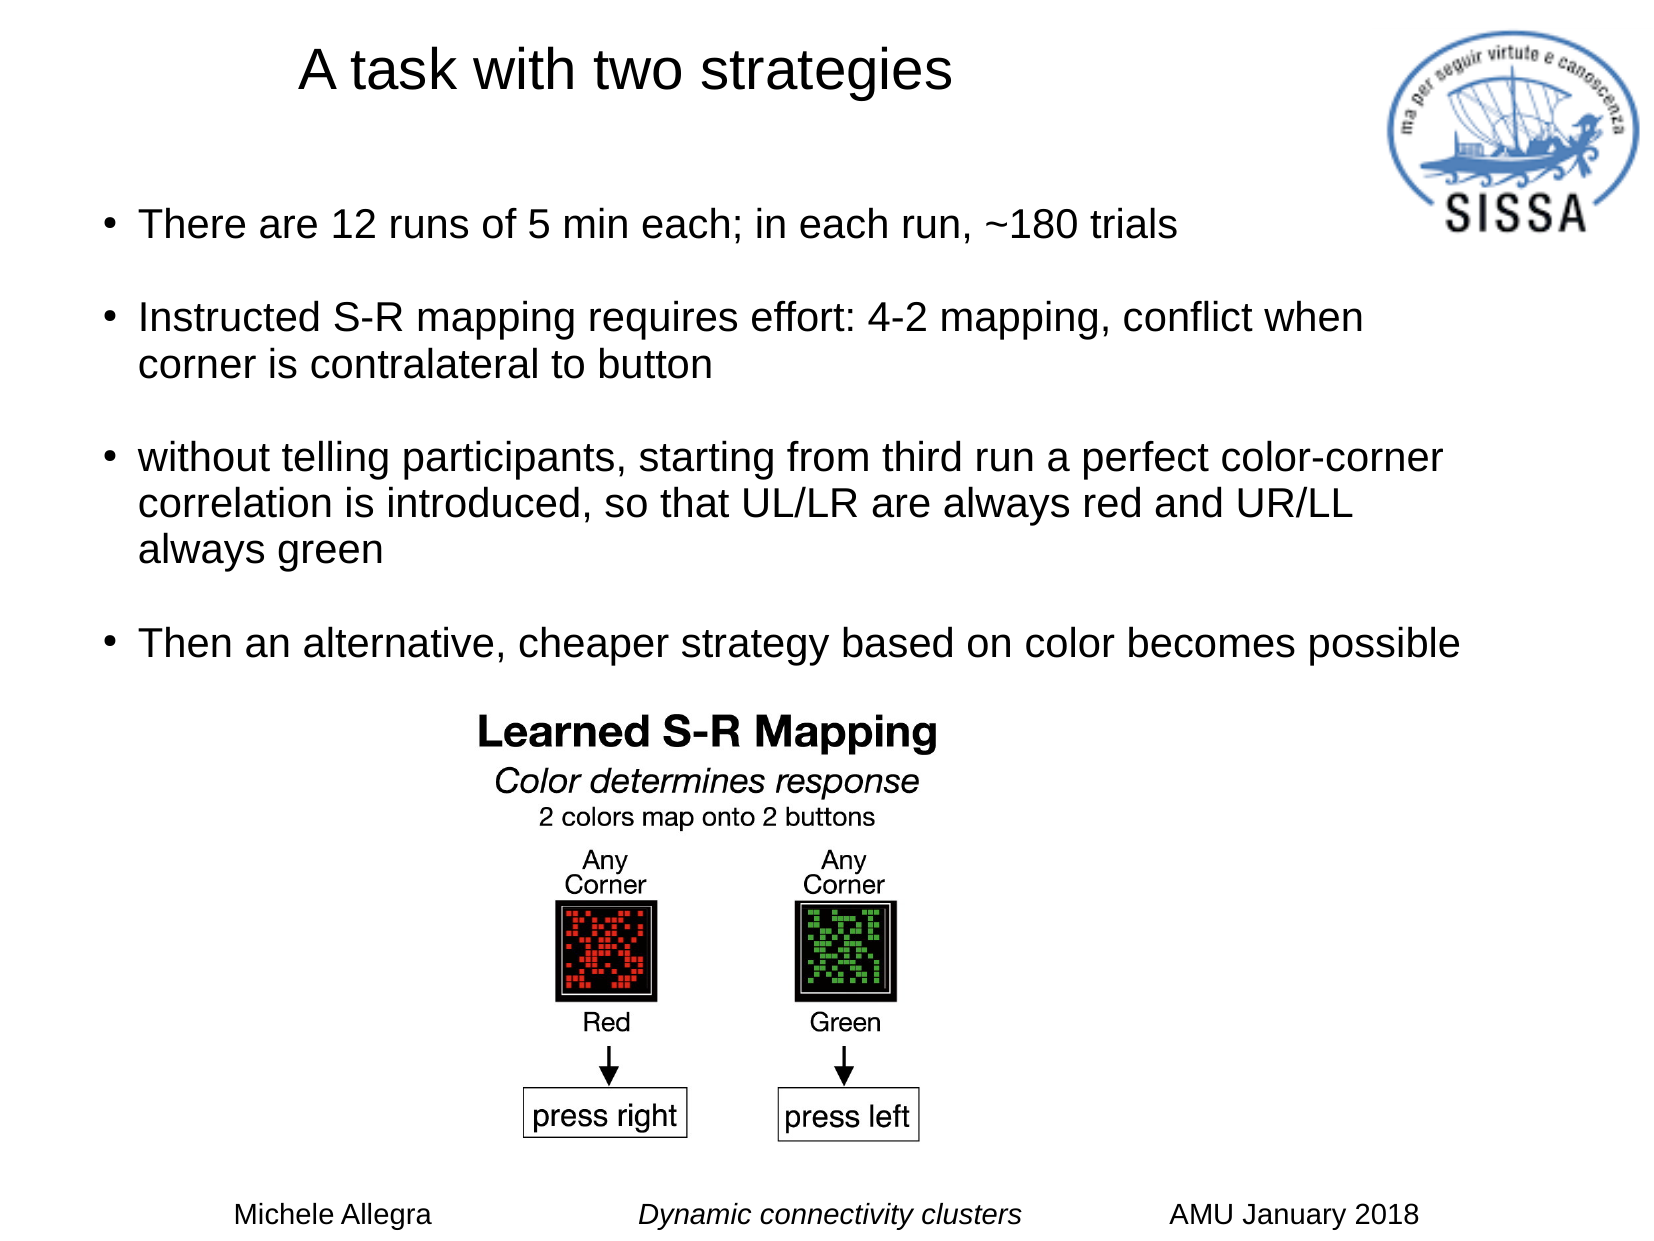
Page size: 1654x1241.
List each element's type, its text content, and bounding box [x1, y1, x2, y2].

title Michele Allegra Dynamic connectivity clusters AMU January 2018 [82, 1177, 1572, 1241]
title A task with two strategies [82, 0, 1171, 154]
picture [1372, 27, 1654, 238]
picture [437, 681, 938, 1152]
text_box There are 12 runs of 5 min each; in each run, ~180 trials Instructed S-R mapping requires effort: 4-2 mapping, conflict when corner is contralateral to button without telling participants, starting from third run a perfect color-corner correlation is introduced, so that UL/LR are always red and UR/LL always green Then an alternative, cheaper strategy based on color becomes possible [87, 193, 1489, 1128]
